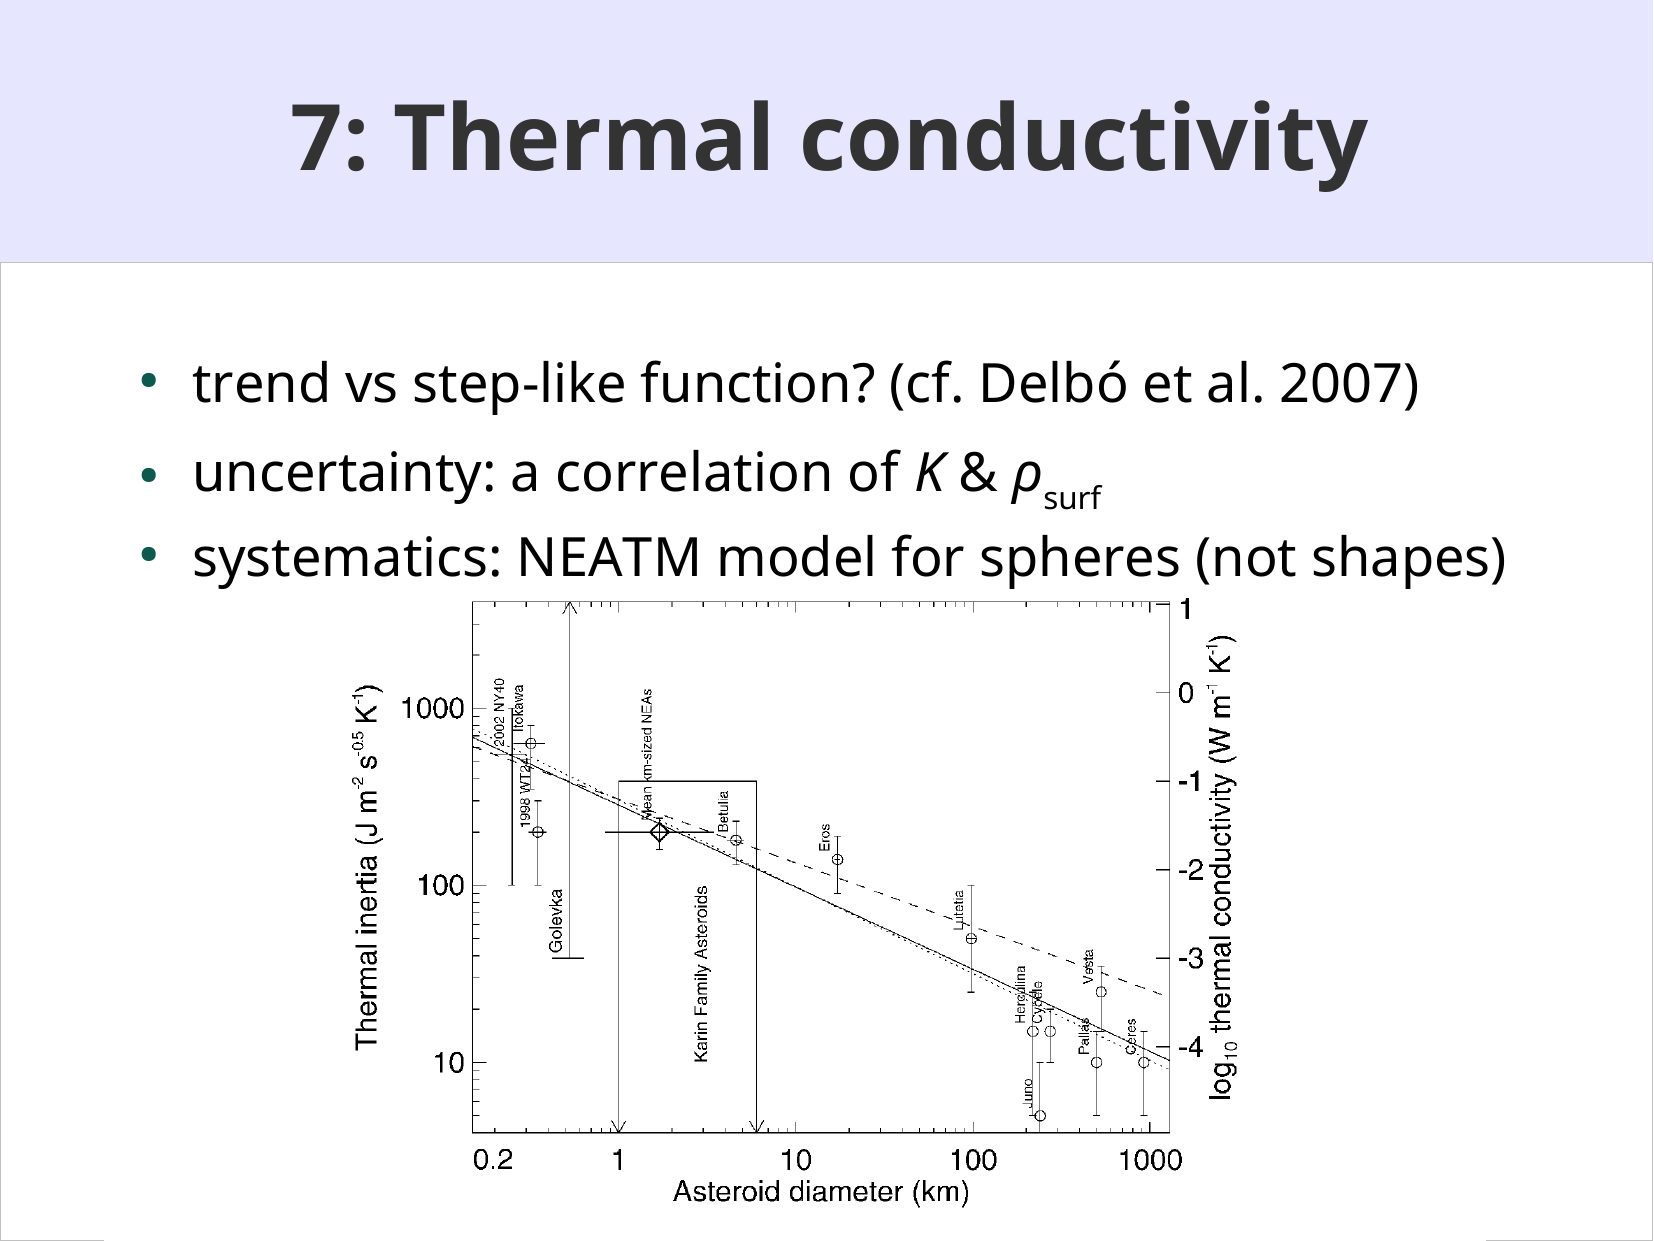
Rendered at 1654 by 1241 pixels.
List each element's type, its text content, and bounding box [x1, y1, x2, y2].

list trend vs step-like function? (cf. Delbó et al. 2007) uncertainty: a correlation of K & ρsurf systematics: NEATM model for spheres (not shapes) [121, 344, 1534, 1065]
picture [104, 598, 1486, 1241]
title 7: Thermal conductivity [124, 31, 1536, 239]
